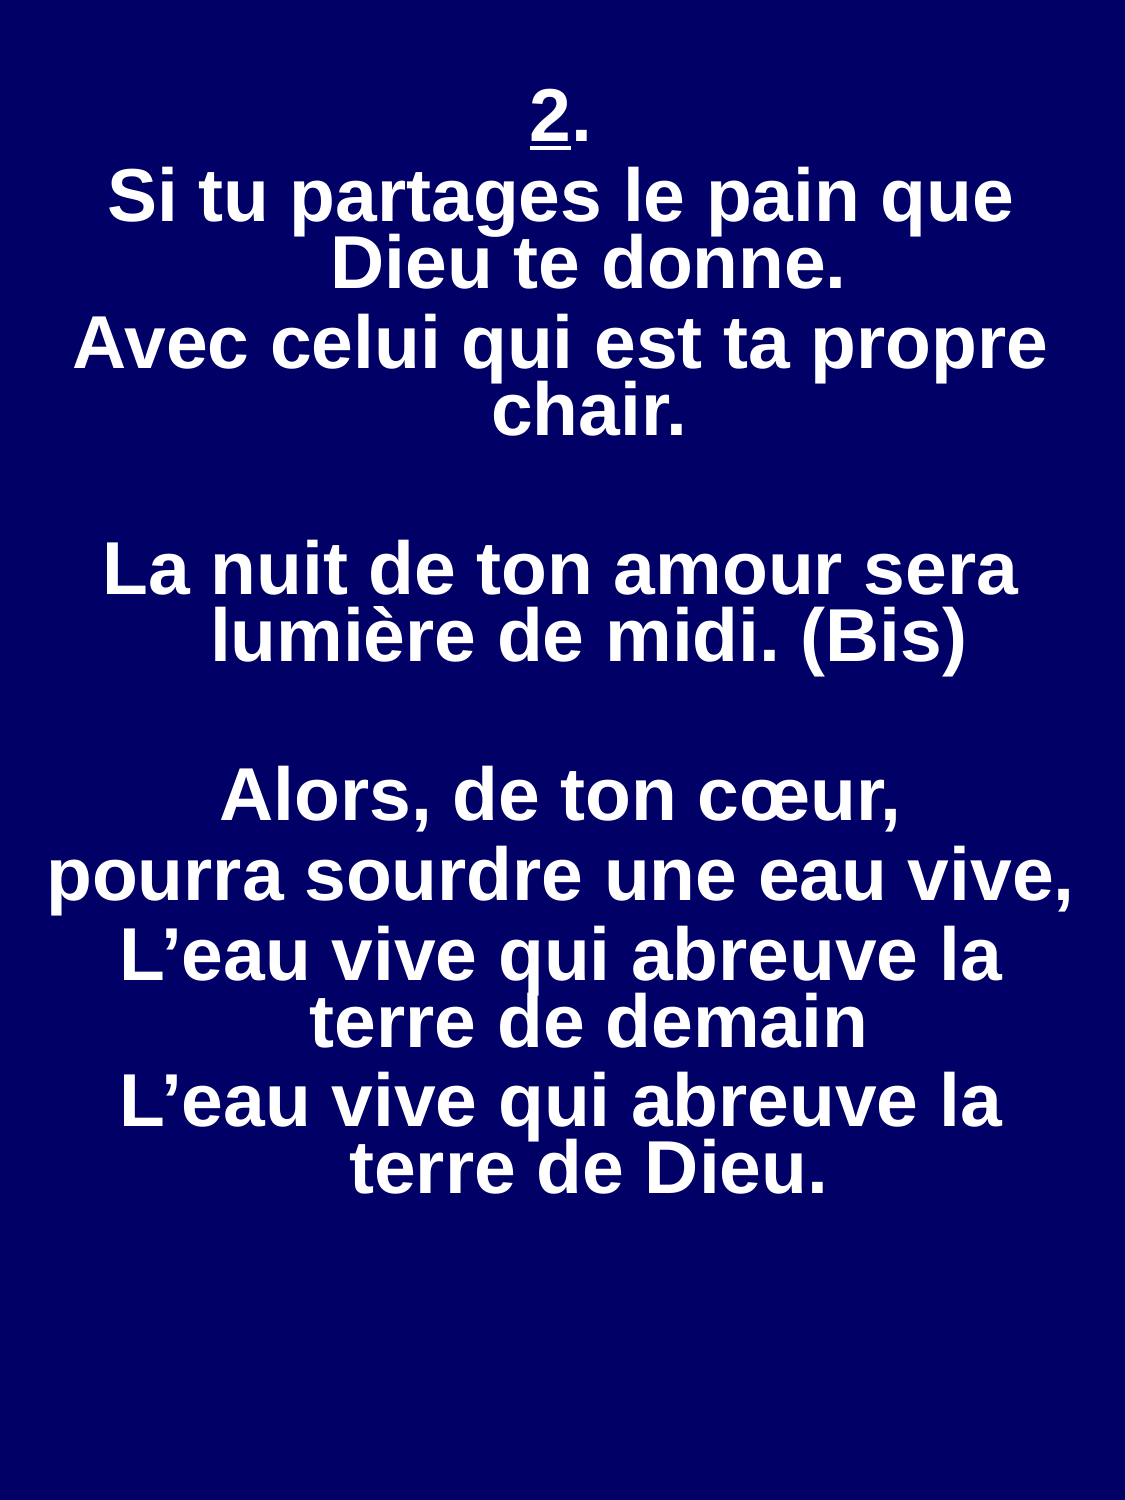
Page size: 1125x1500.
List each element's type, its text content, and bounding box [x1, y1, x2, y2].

text_box 2. Si tu partages le pain que Dieu te donne. Avec celui qui est ta propre chair. La nuit de ton amour sera lumière de midi. (Bis) Alors, de ton cœur, pourra sourdre une eau vive, L’eau vive qui abreuve la terre de demain L’eau vive qui abreuve la terre de Dieu. [11, 35, 1111, 1441]
